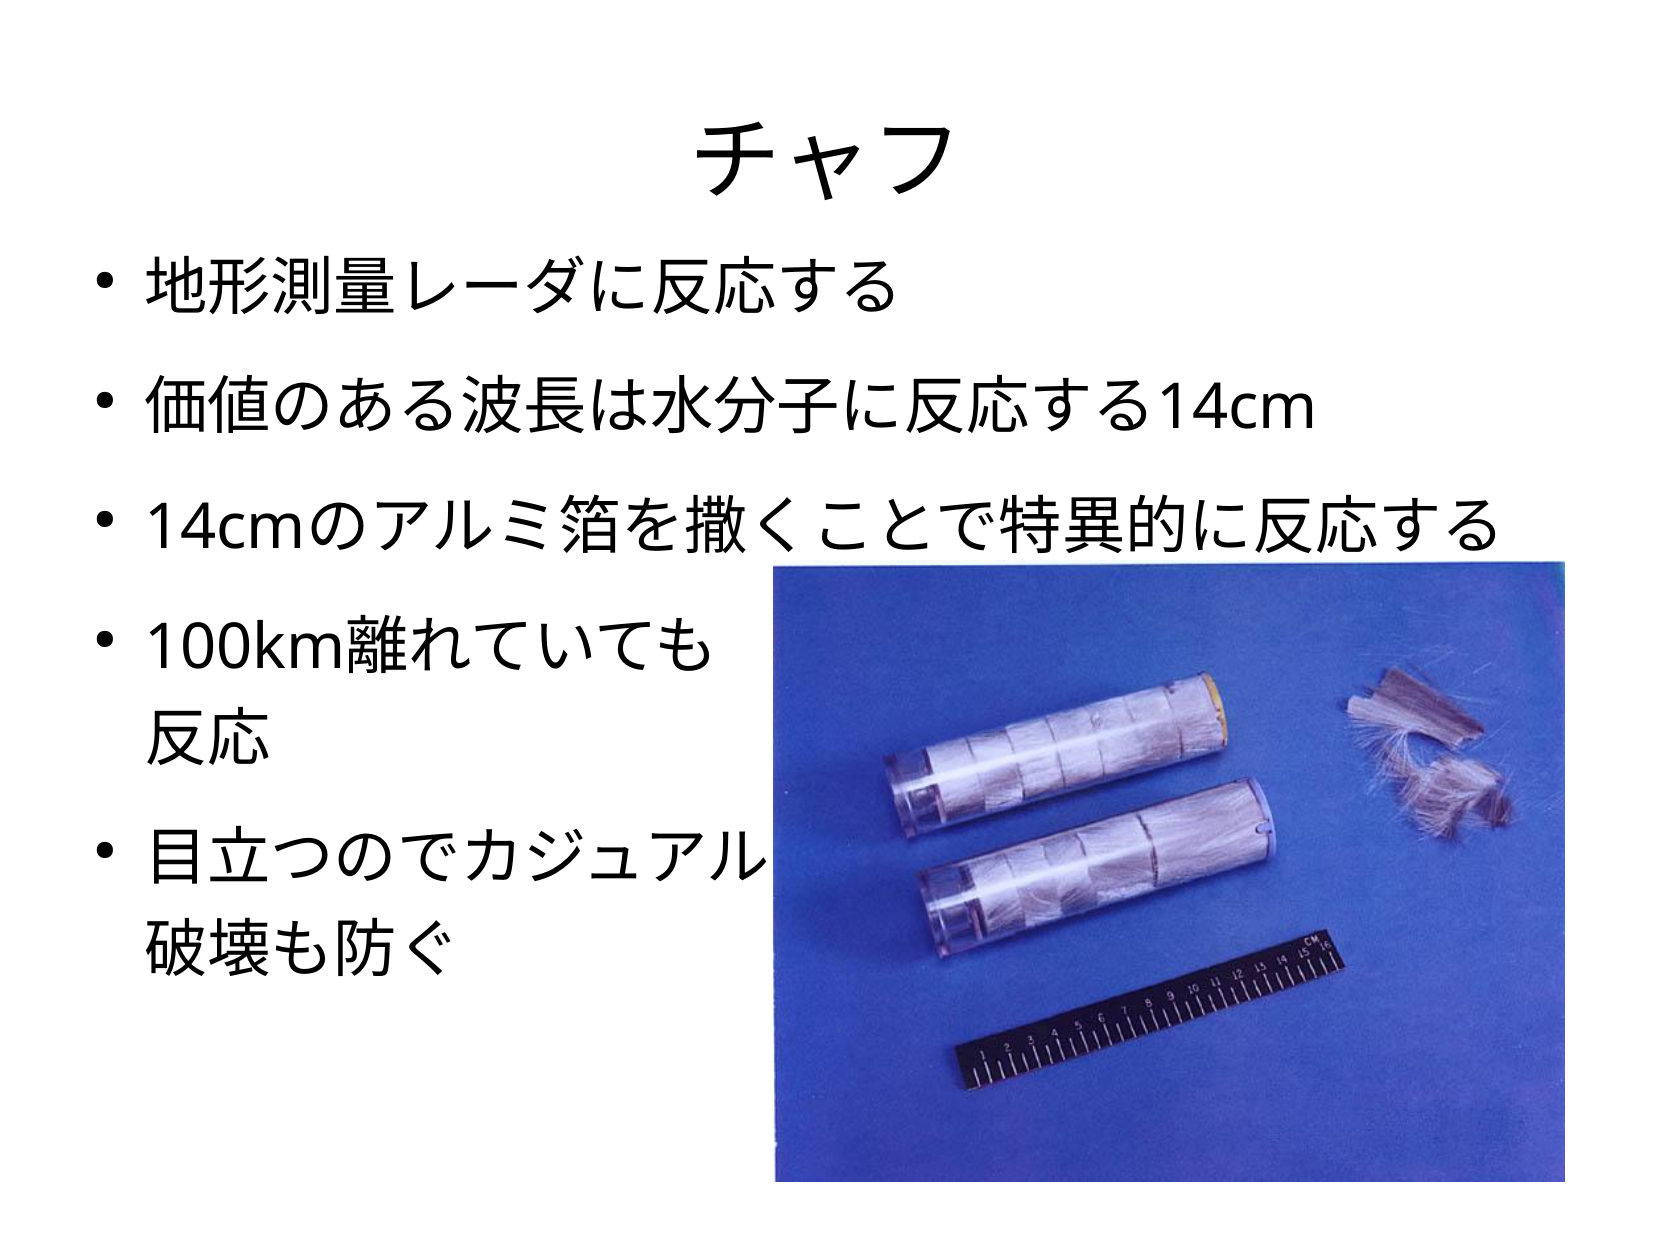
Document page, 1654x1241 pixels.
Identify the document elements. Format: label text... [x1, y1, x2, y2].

picture [773, 560, 1565, 1182]
title チャフ [82, 56, 1571, 250]
list 地形測量レーダに反応する 価値のある波長は水分子に反応する14cm 14cmのアルミ箔を撒くことで特異的に反応する 100km離れていても 反応 目立つのでカジュアル 破壊も防ぐ [76, 236, 1565, 1055]
